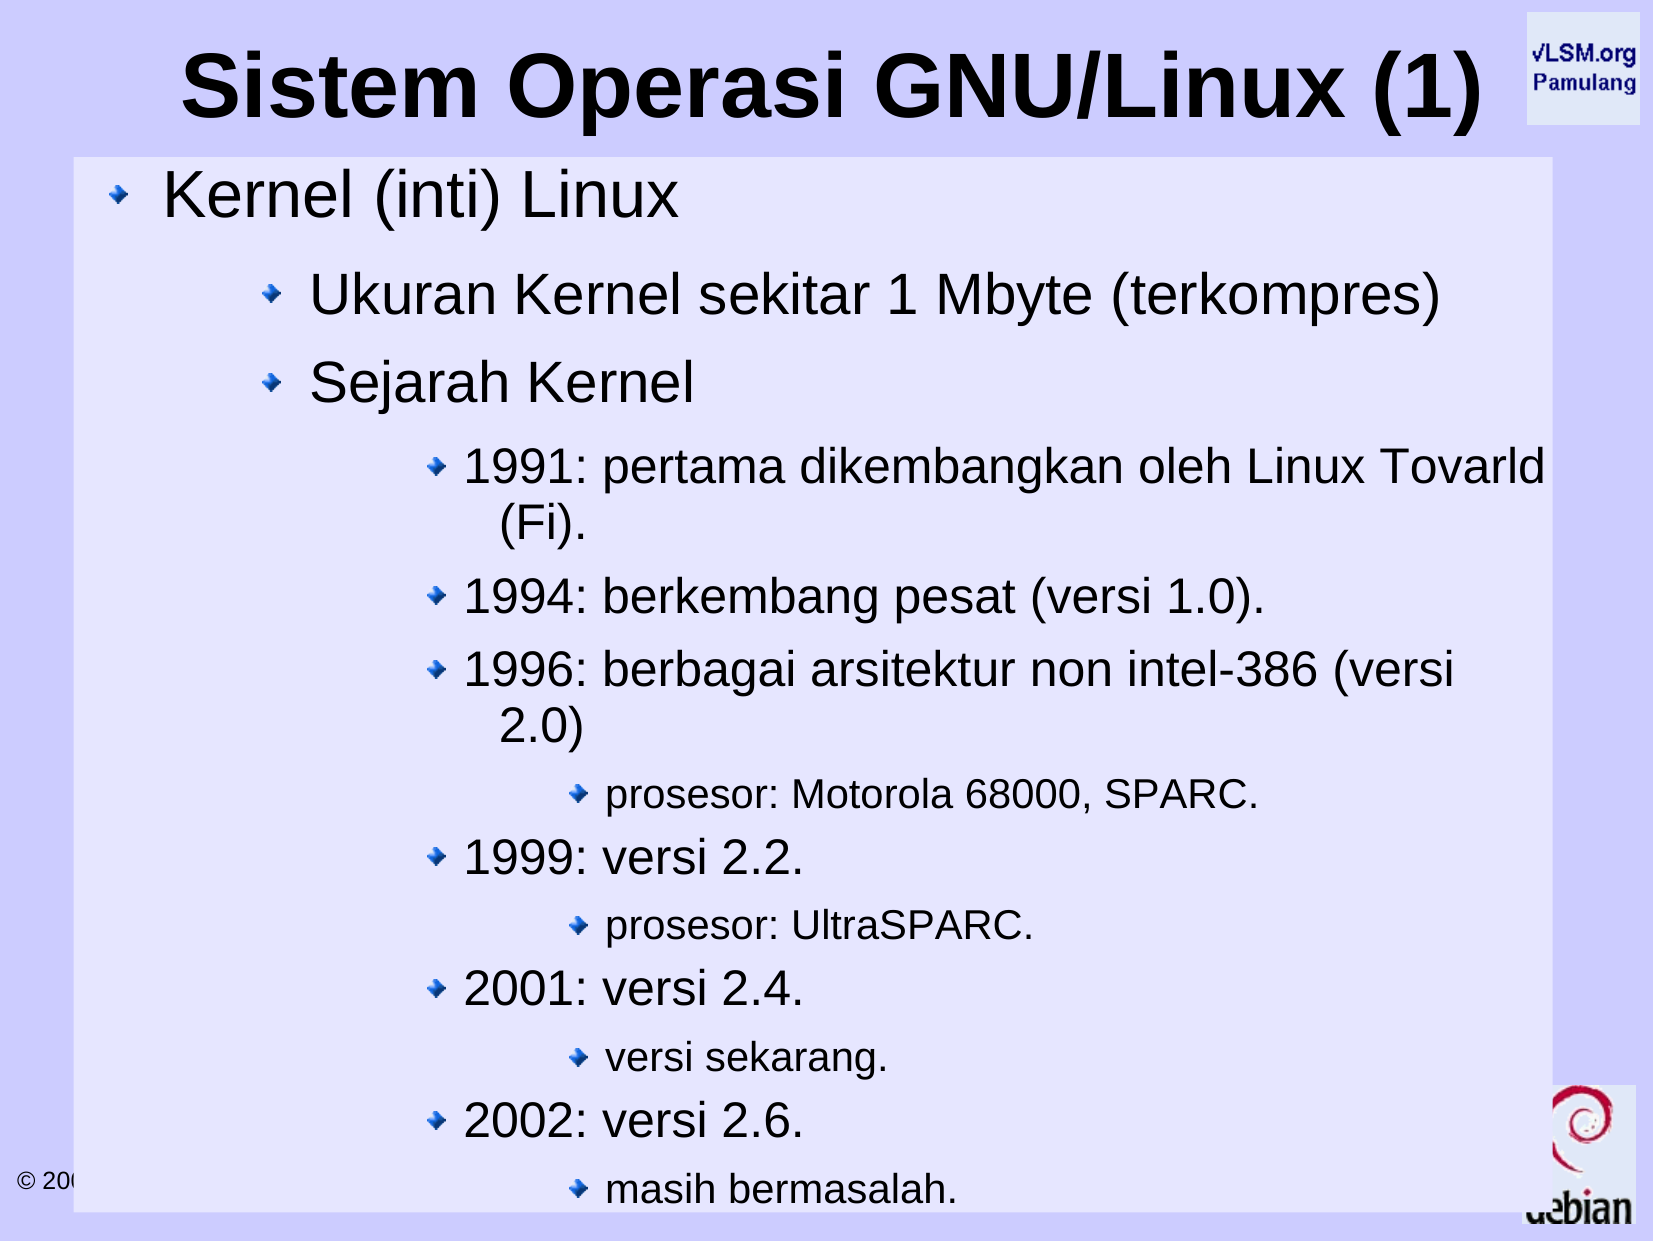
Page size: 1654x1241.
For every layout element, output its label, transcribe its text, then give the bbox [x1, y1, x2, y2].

picture [1527, 12, 1640, 125]
title Sistem Operasi GNU/Linux (1) [40, 31, 1625, 142]
picture [1522, 1085, 1636, 1224]
picture [569, 1179, 588, 1198]
picture [427, 1124, 446, 1130]
list Kernel (inti) Linux Ukuran Kernel sekitar 1 Mbyte (terkompres) Sejarah Kernel 1991: pertama dikembangkan oleh Linux Tovarld (Fi). 1994: berkembang pesat (versi 1.0). 1996: berbagai arsitektur non intel-386 (versi 2.0) prosesor: Motorola 68000, SPARC. 1999: versi 2.2. prosesor: UltraSPARC. 2001: versi 2.4. versi sekarang. 2002: versi 2.6. masih bermasalah. [73, 157, 1553, 1124]
